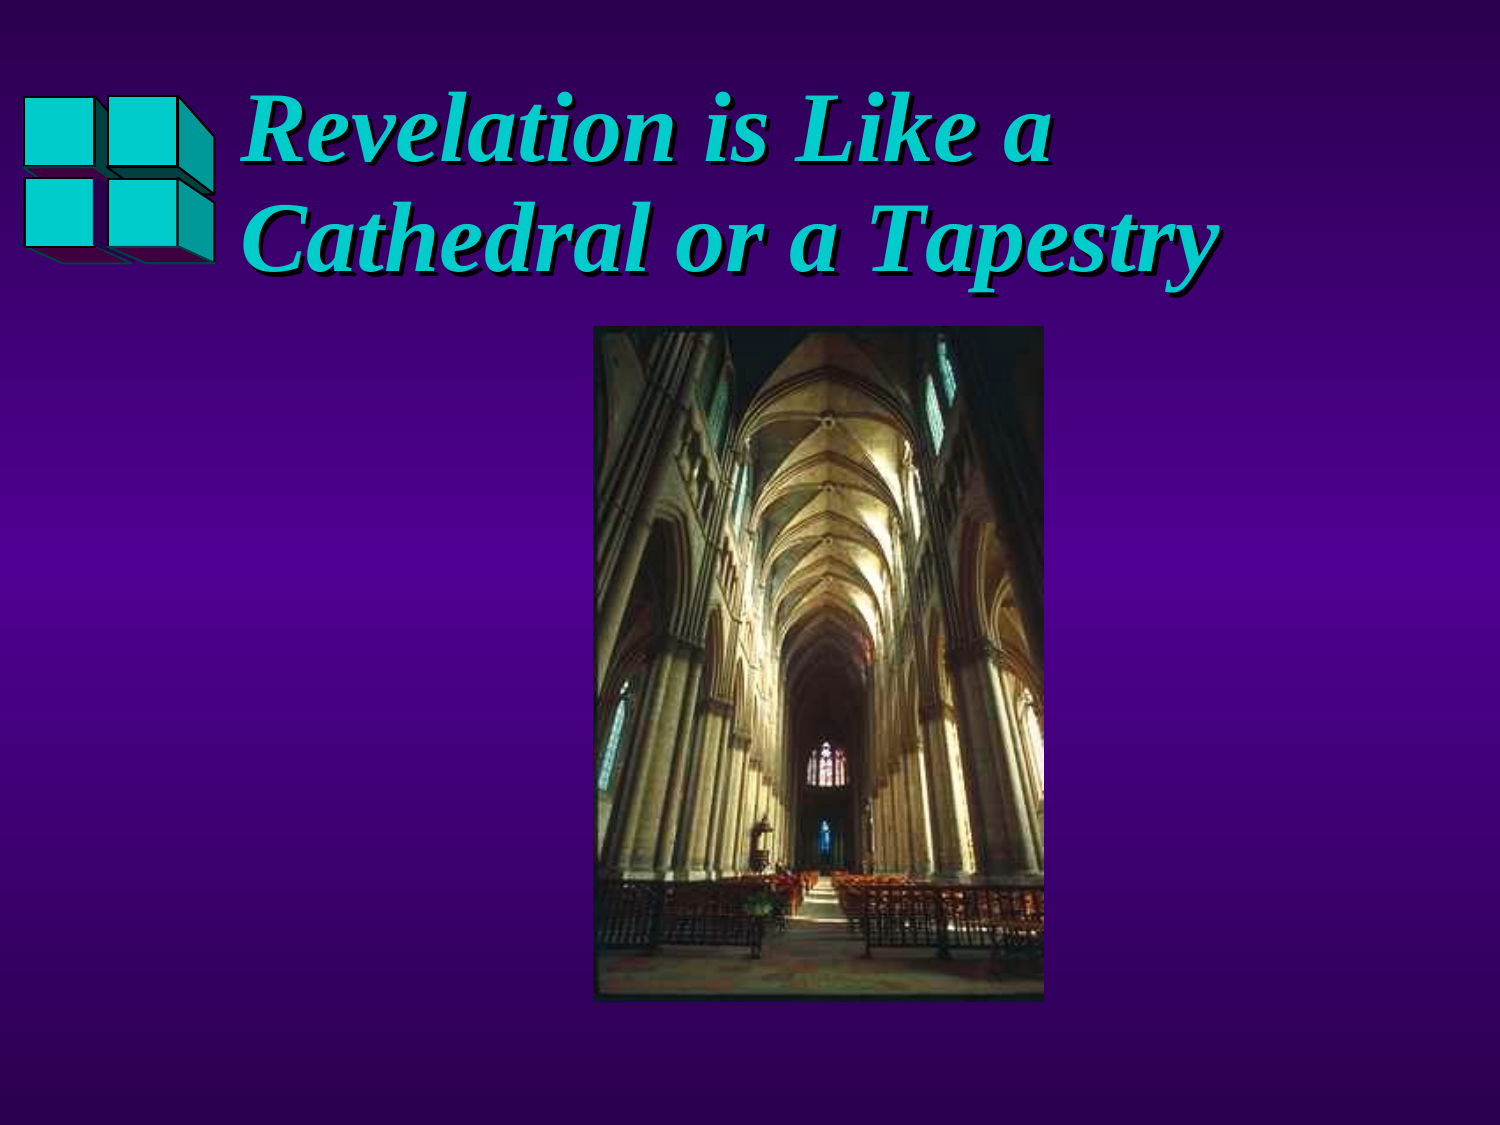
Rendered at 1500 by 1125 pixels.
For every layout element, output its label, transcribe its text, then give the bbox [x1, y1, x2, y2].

picture [593, 326, 1044, 1002]
title Revelation is Like a Cathedral or a Tapestry [224, 64, 1450, 302]
